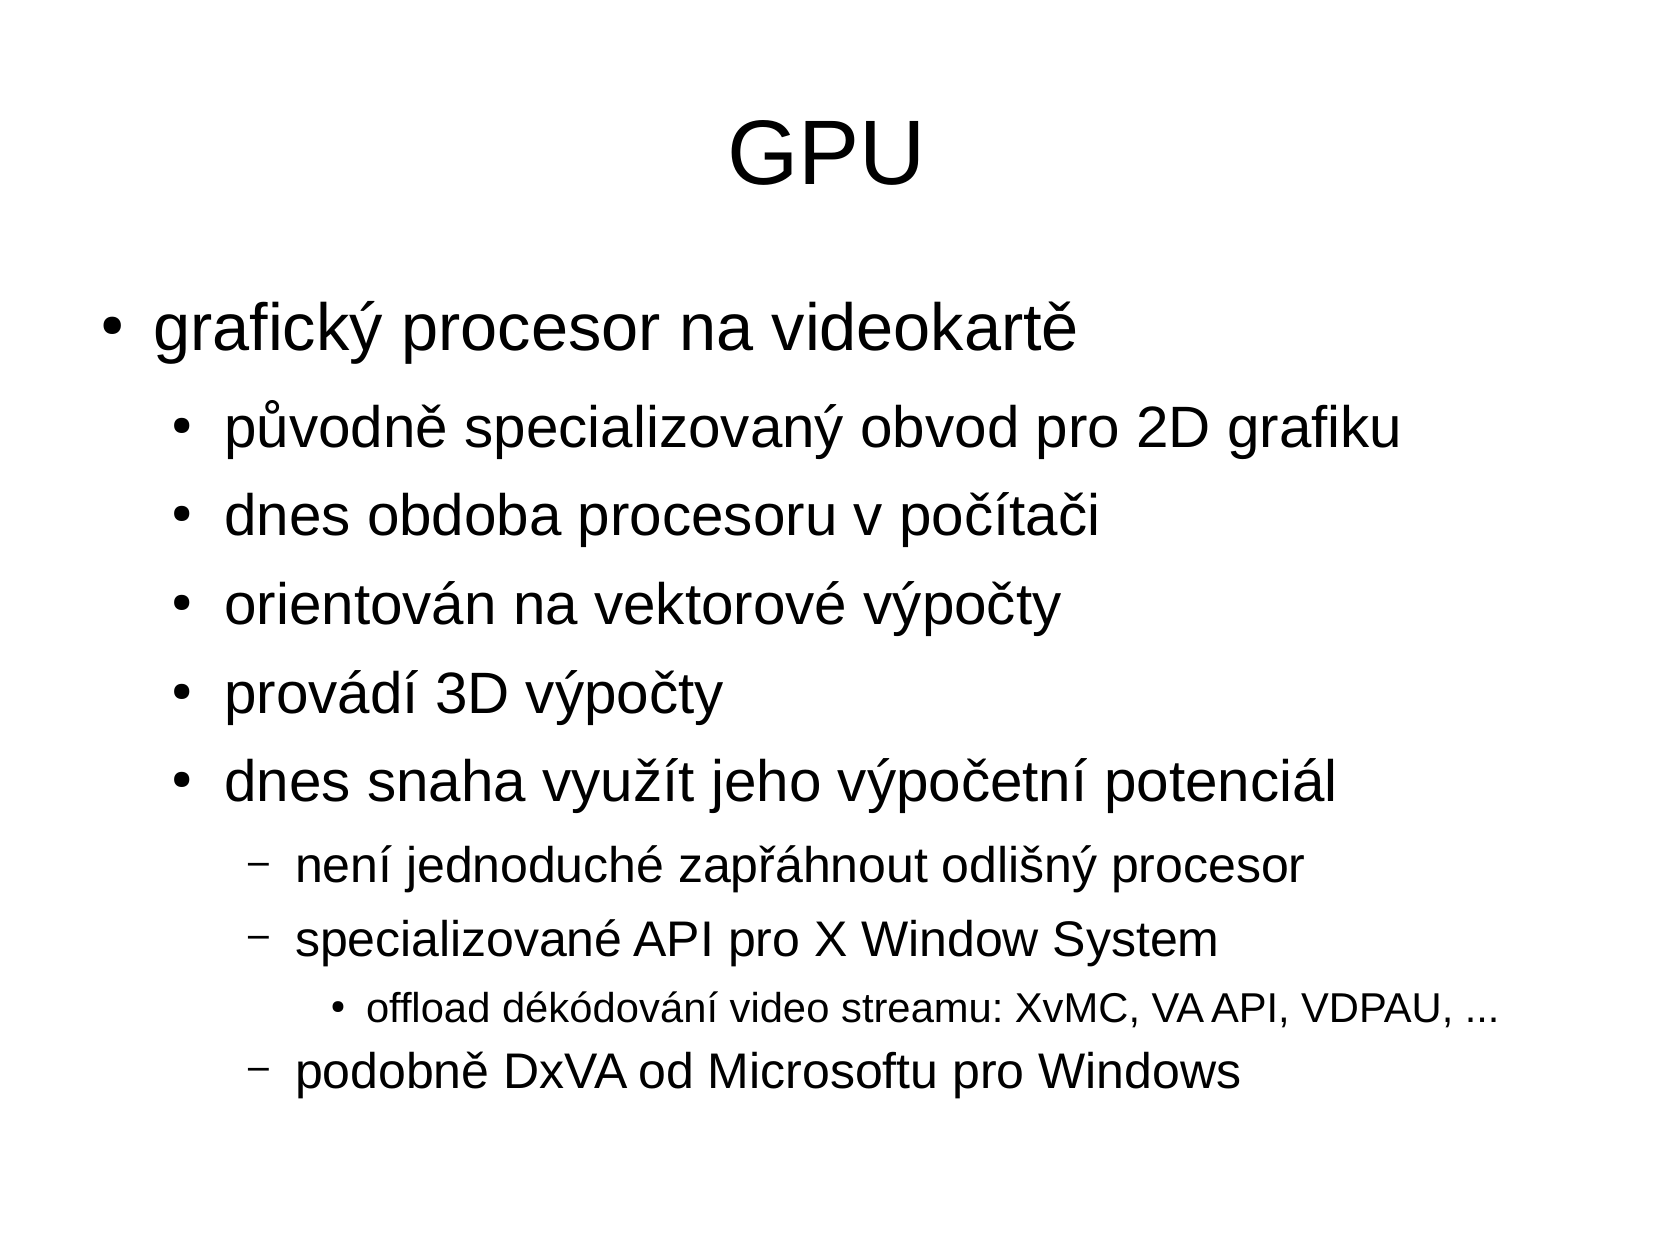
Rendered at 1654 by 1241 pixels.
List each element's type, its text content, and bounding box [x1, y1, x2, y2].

title GPU [82, 56, 1571, 250]
list grafický procesor na videokartě původně specializovaný obvod pro 2D grafiku dnes obdoba procesoru v počítači orientován na vektorové výpočty provádí 3D výpočty dnes snaha využít jeho výpočetní potenciál není jednoduché zapřáhnout odlišný procesor specializované API pro X Window System offload dékódování video streamu: XvMC, VA API, VDPAU, ... podobně DxVA od Microsoftu pro Windows [82, 290, 1571, 1099]
